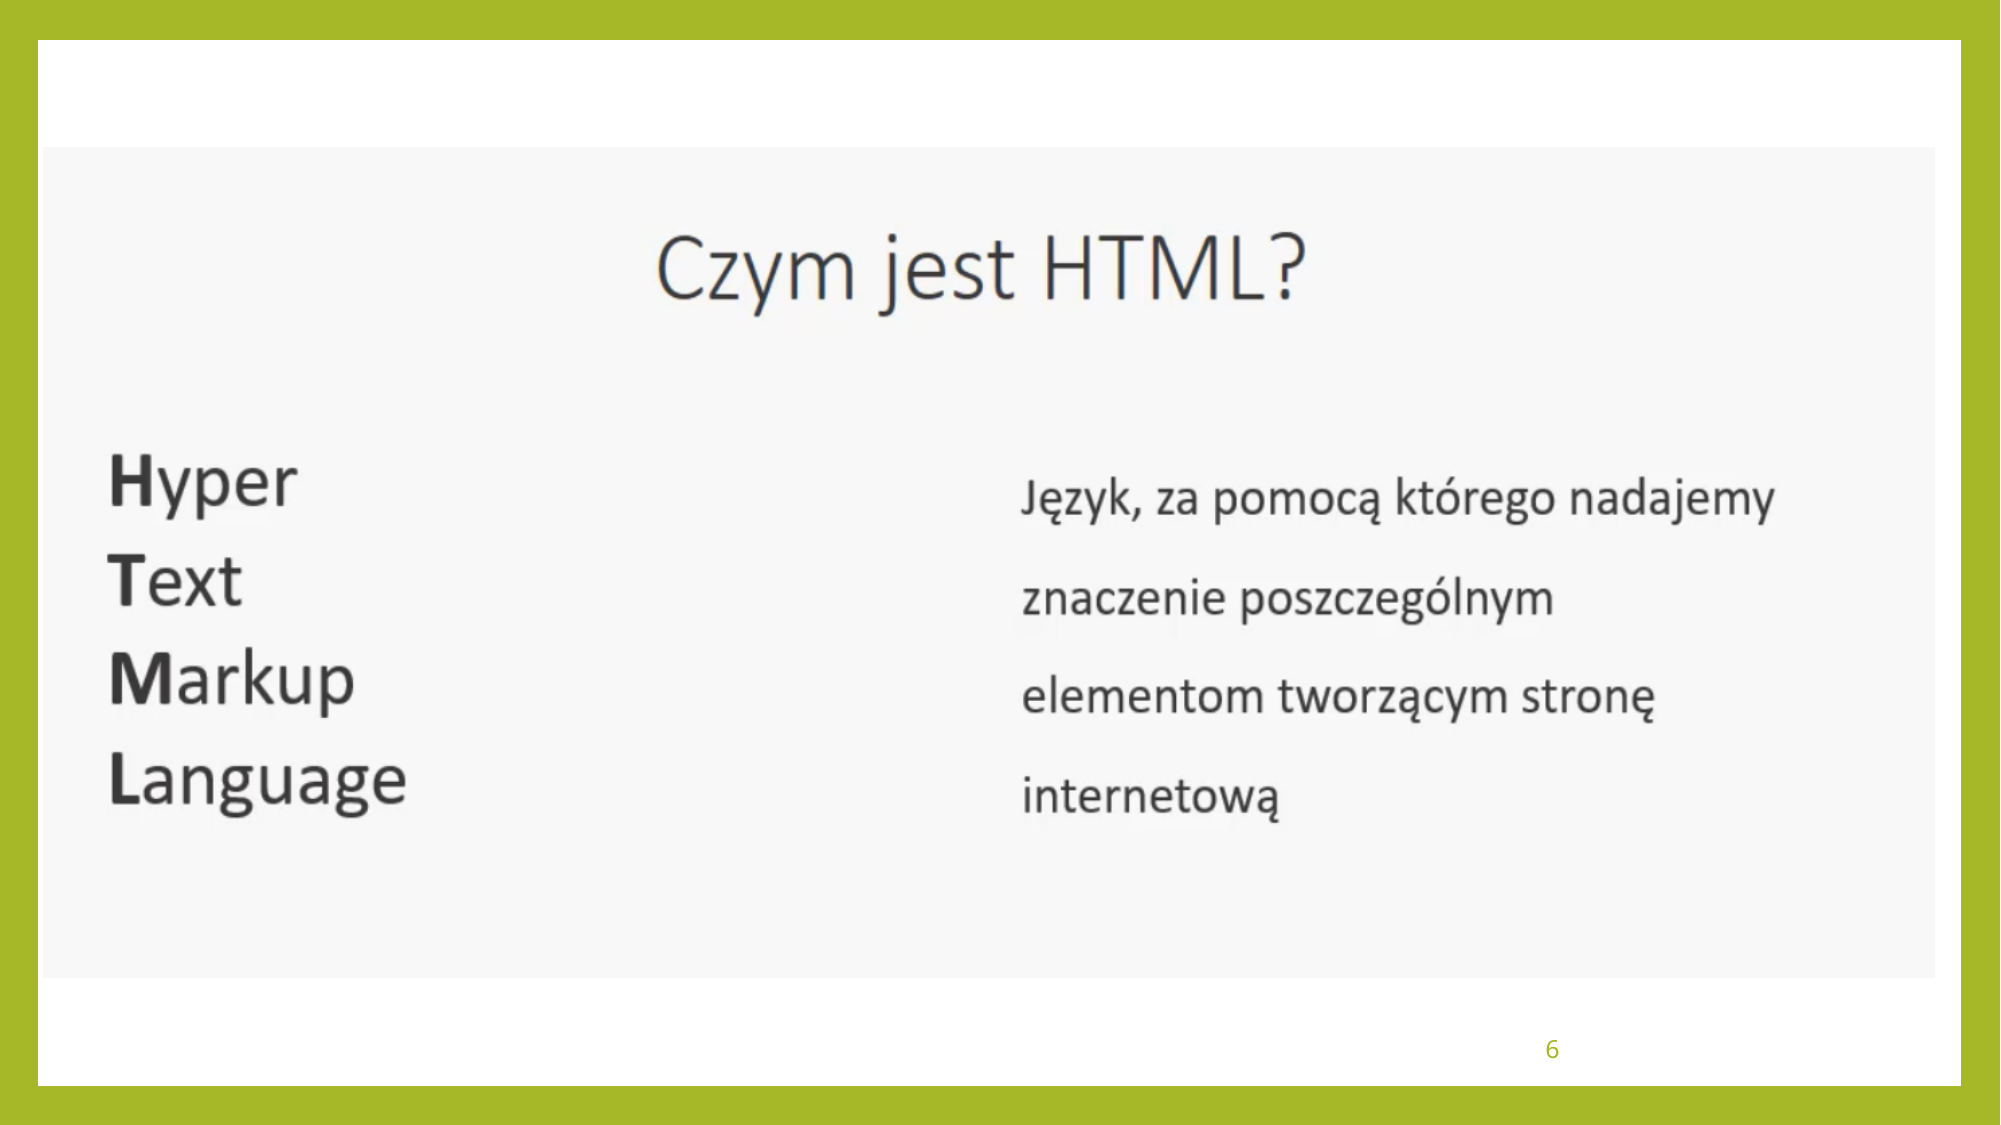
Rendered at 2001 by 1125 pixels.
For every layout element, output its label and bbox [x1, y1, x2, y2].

text_box [1530, 1020, 1811, 1081]
picture [43, 147, 1935, 978]
